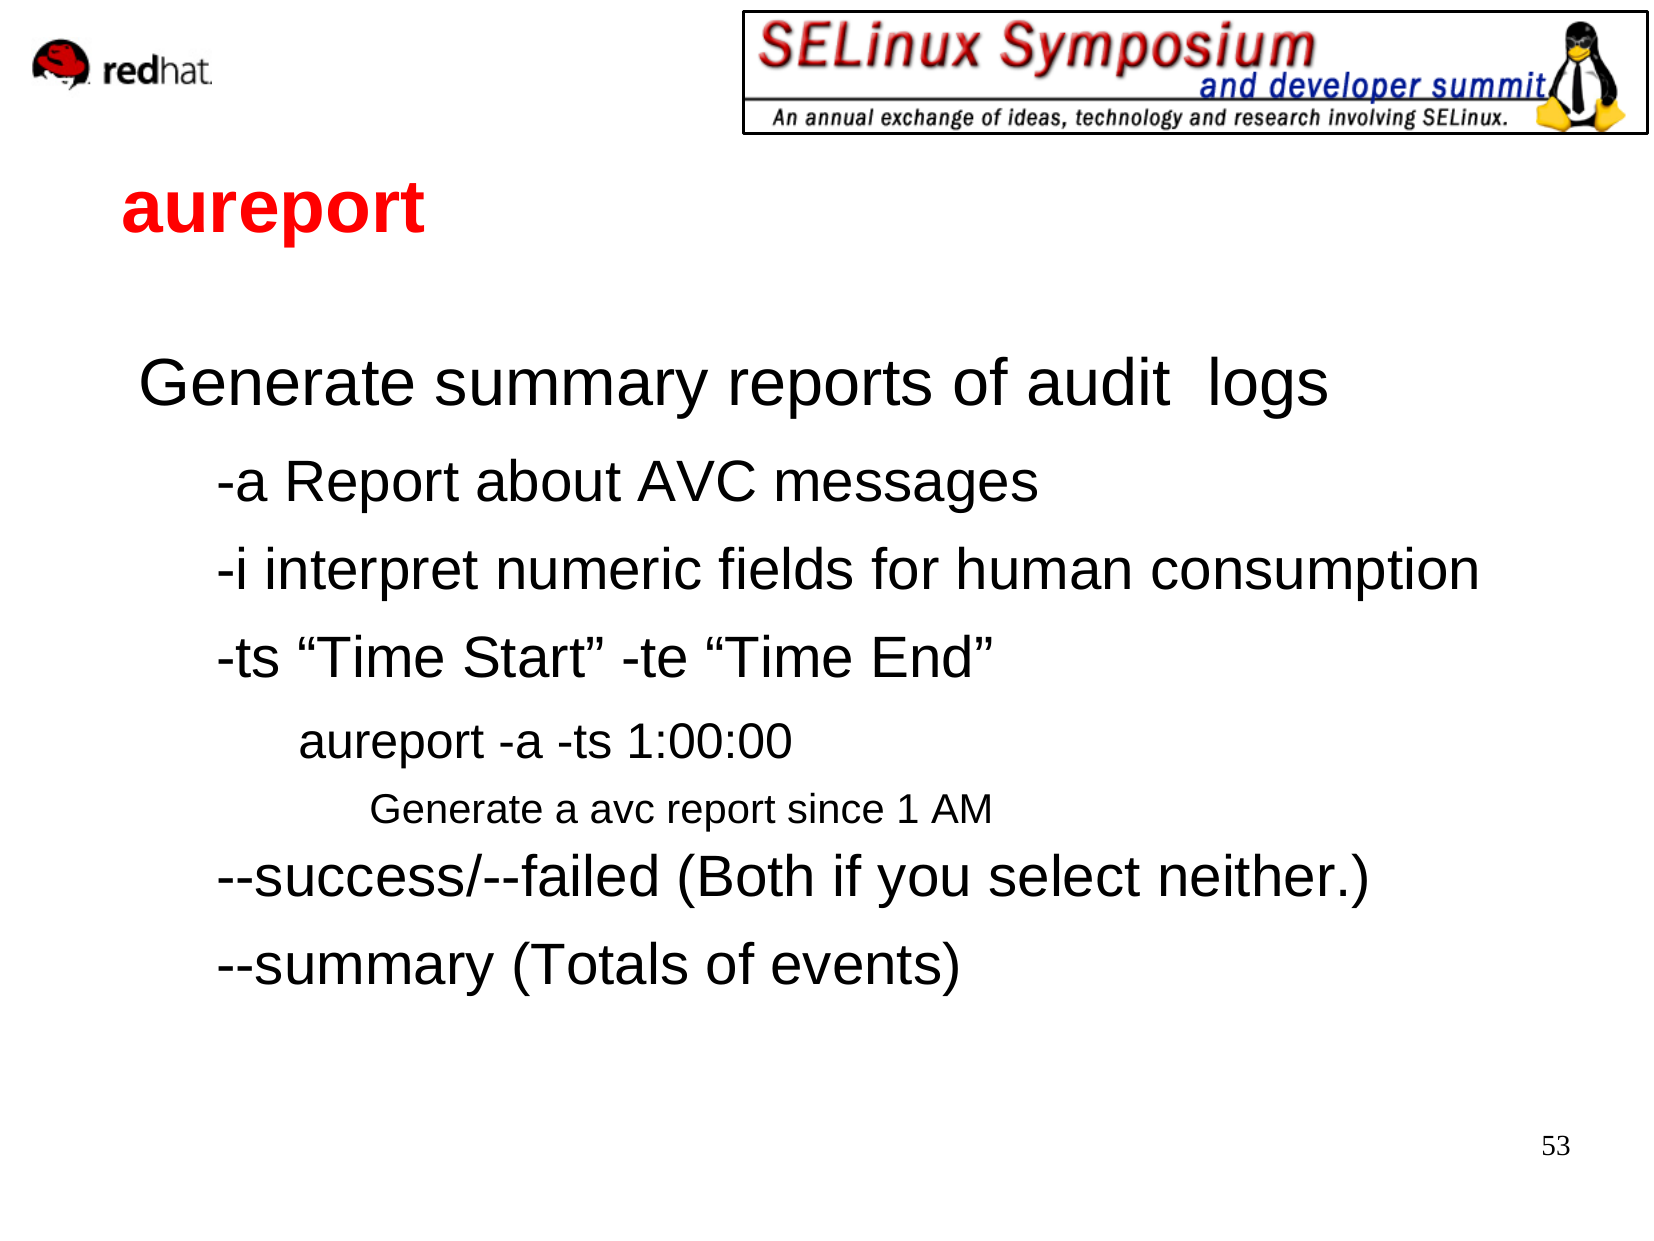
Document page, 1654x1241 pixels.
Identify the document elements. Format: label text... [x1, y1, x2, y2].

picture [31, 37, 212, 98]
picture [745, 13, 1646, 132]
list Generate summary reports of audit logs -a Report about AVC messages -i interpret numeric fields for human consumption -ts “Time Start” -te “Time End” aureport -a -ts 1:00:00 Generate a avc report since 1 AM --success/--failed (Both if you select neither.) --summary (Totals of events) [121, 344, 1534, 1164]
title aureport [121, 102, 1534, 310]
